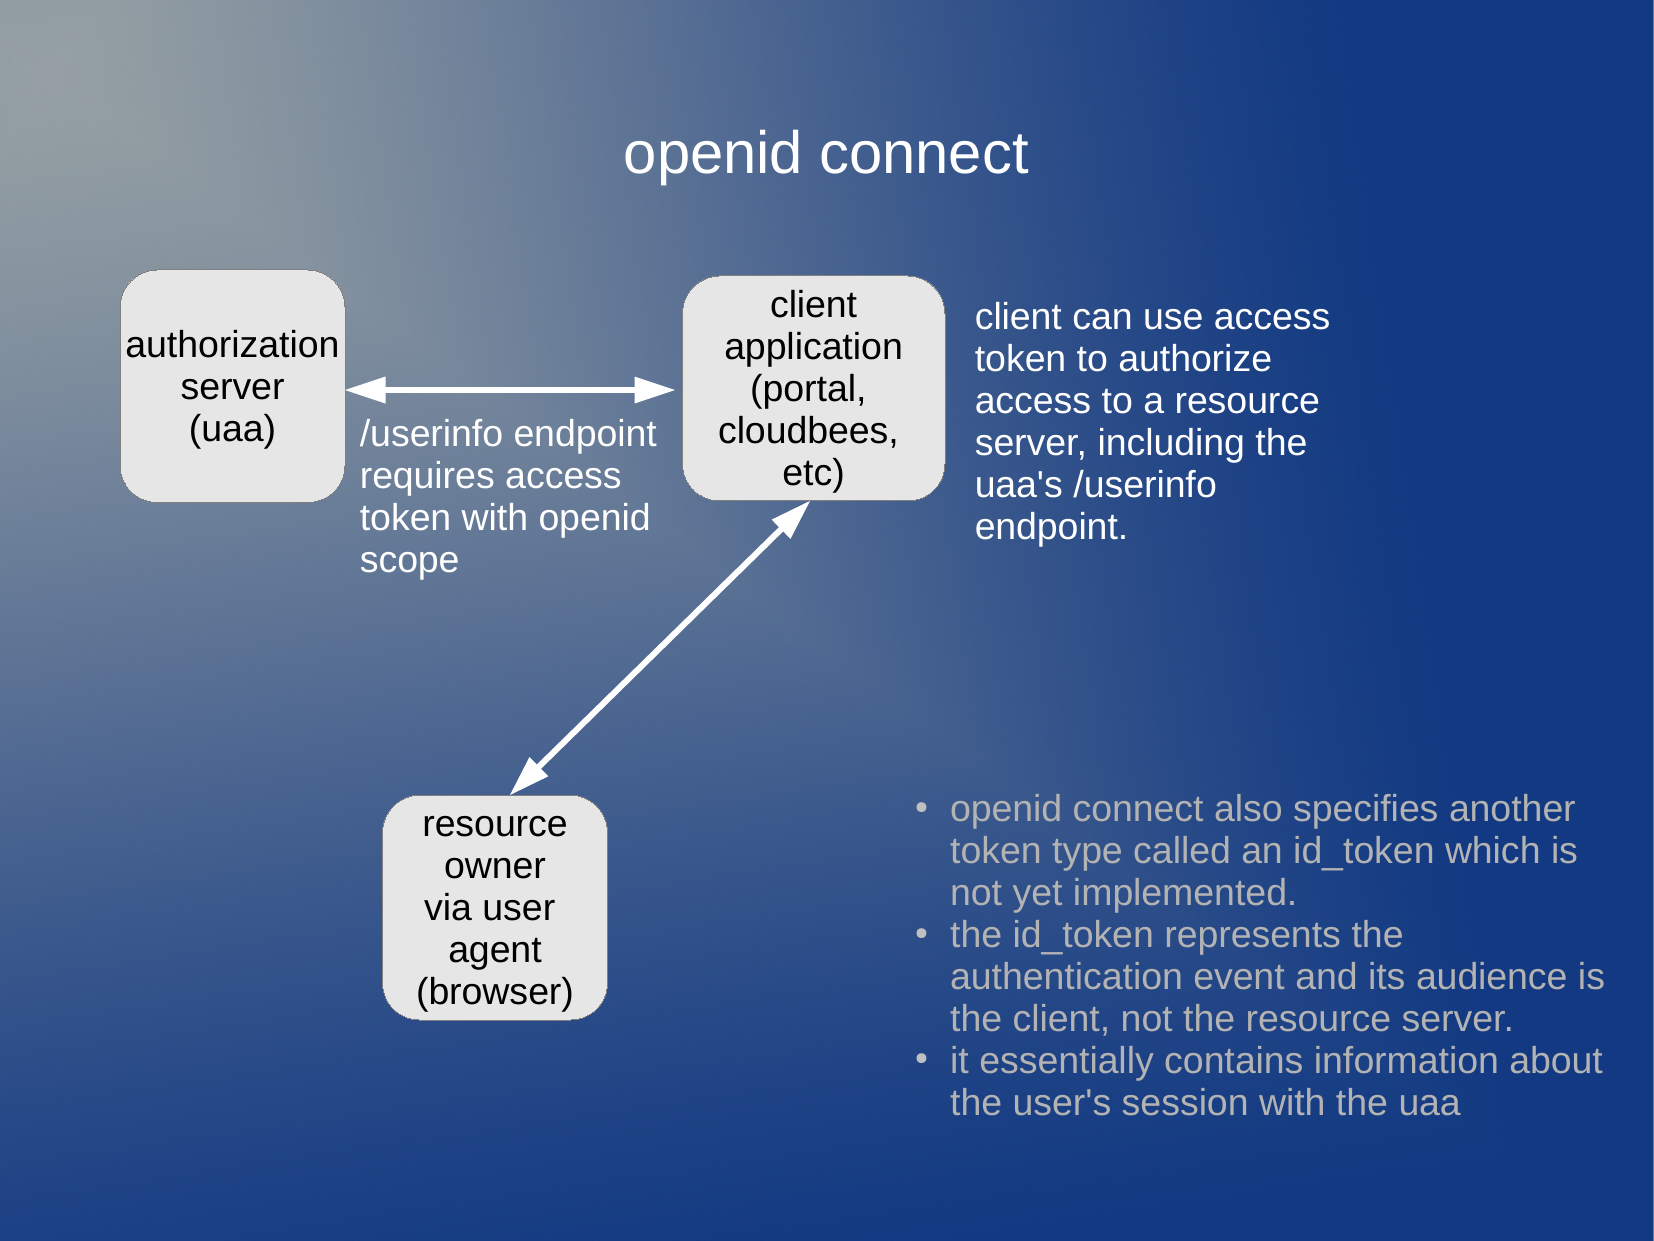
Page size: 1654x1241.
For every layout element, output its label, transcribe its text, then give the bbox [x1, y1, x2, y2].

picture [0, 0, 1654, 1241]
text_box openid connect also specifies another token type called an id_token which is not yet implemented. the id_token represents the authentication event and its audience is the client, not the resource server. it essentially contains information about the user's session with the uaa [900, 780, 1636, 1206]
text_box client can use access token to authorize access to a resource server, including the uaa's /userinfo endpoint. [960, 288, 1351, 556]
text_box authorization server (uaa) [120, 269, 346, 503]
text_box client application (portal, cloudbees, etc) [682, 275, 946, 501]
title openid connect [82, 49, 1571, 257]
text_box /userinfo endpoint requires access token with openid scope [345, 405, 736, 588]
text_box resource owner via user agent (browser) [382, 795, 608, 1021]
